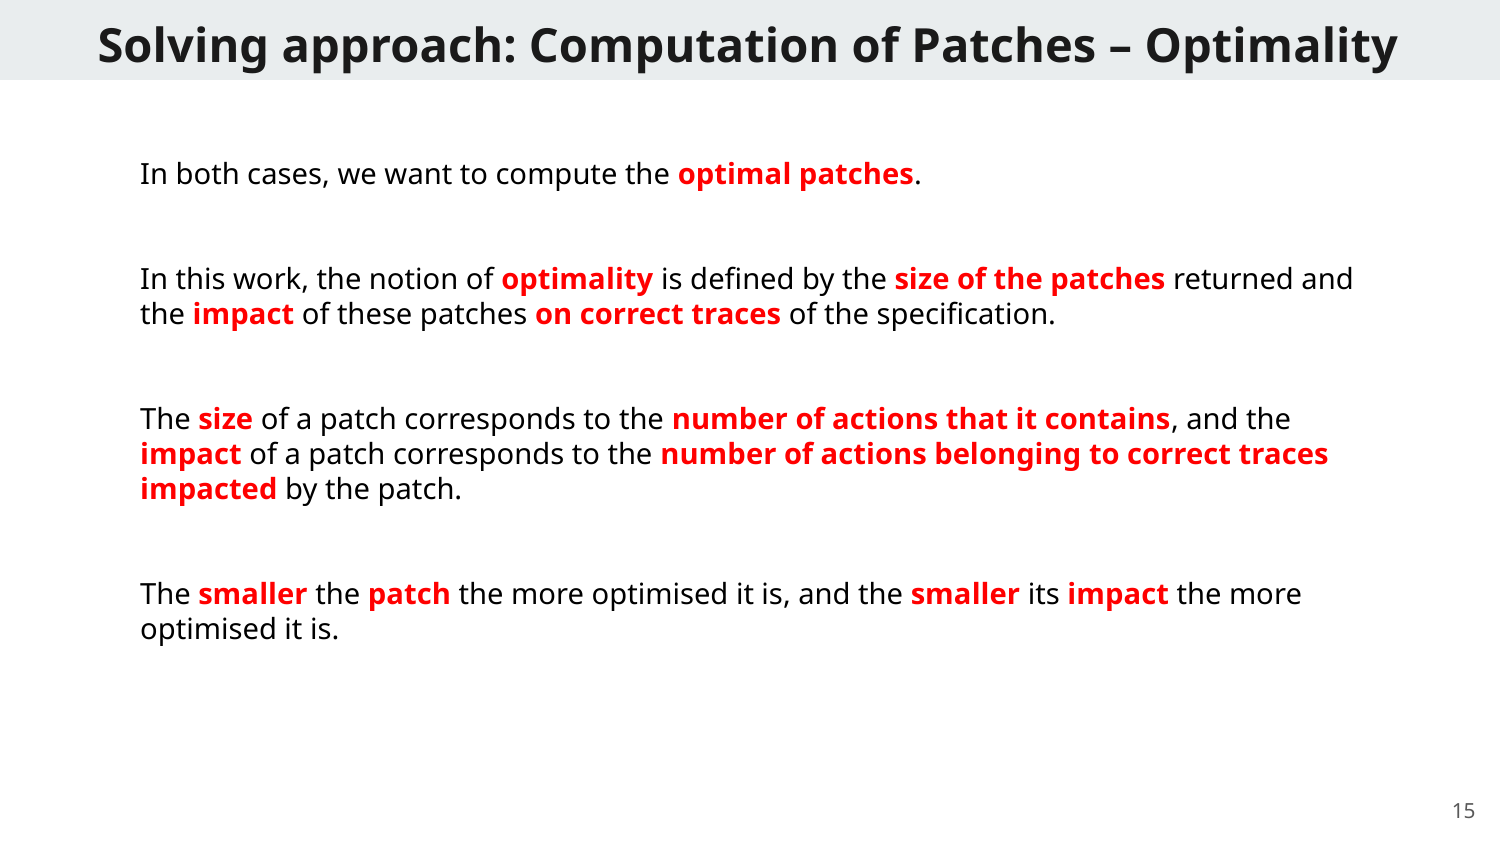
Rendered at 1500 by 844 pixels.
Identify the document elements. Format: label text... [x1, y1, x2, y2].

slide_number <numéro> [1400, 779, 1491, 844]
title Solving approach: Computation of Patches – Optimality [82, 0, 1418, 88]
text_box In both cases, we want to compute the optimal patches. In this work, the notion of optimality is defined by the size of the patches returned and the impact of these patches on correct traces of the specification. The size of a patch corresponds to the number of actions that it contains, and the impact of a patch corresponds to the number of actions belonging to correct traces impacted by the patch. The smaller the patch the more optimised it is, and the smaller its impact the more optimised it is. [125, 140, 1387, 661]
